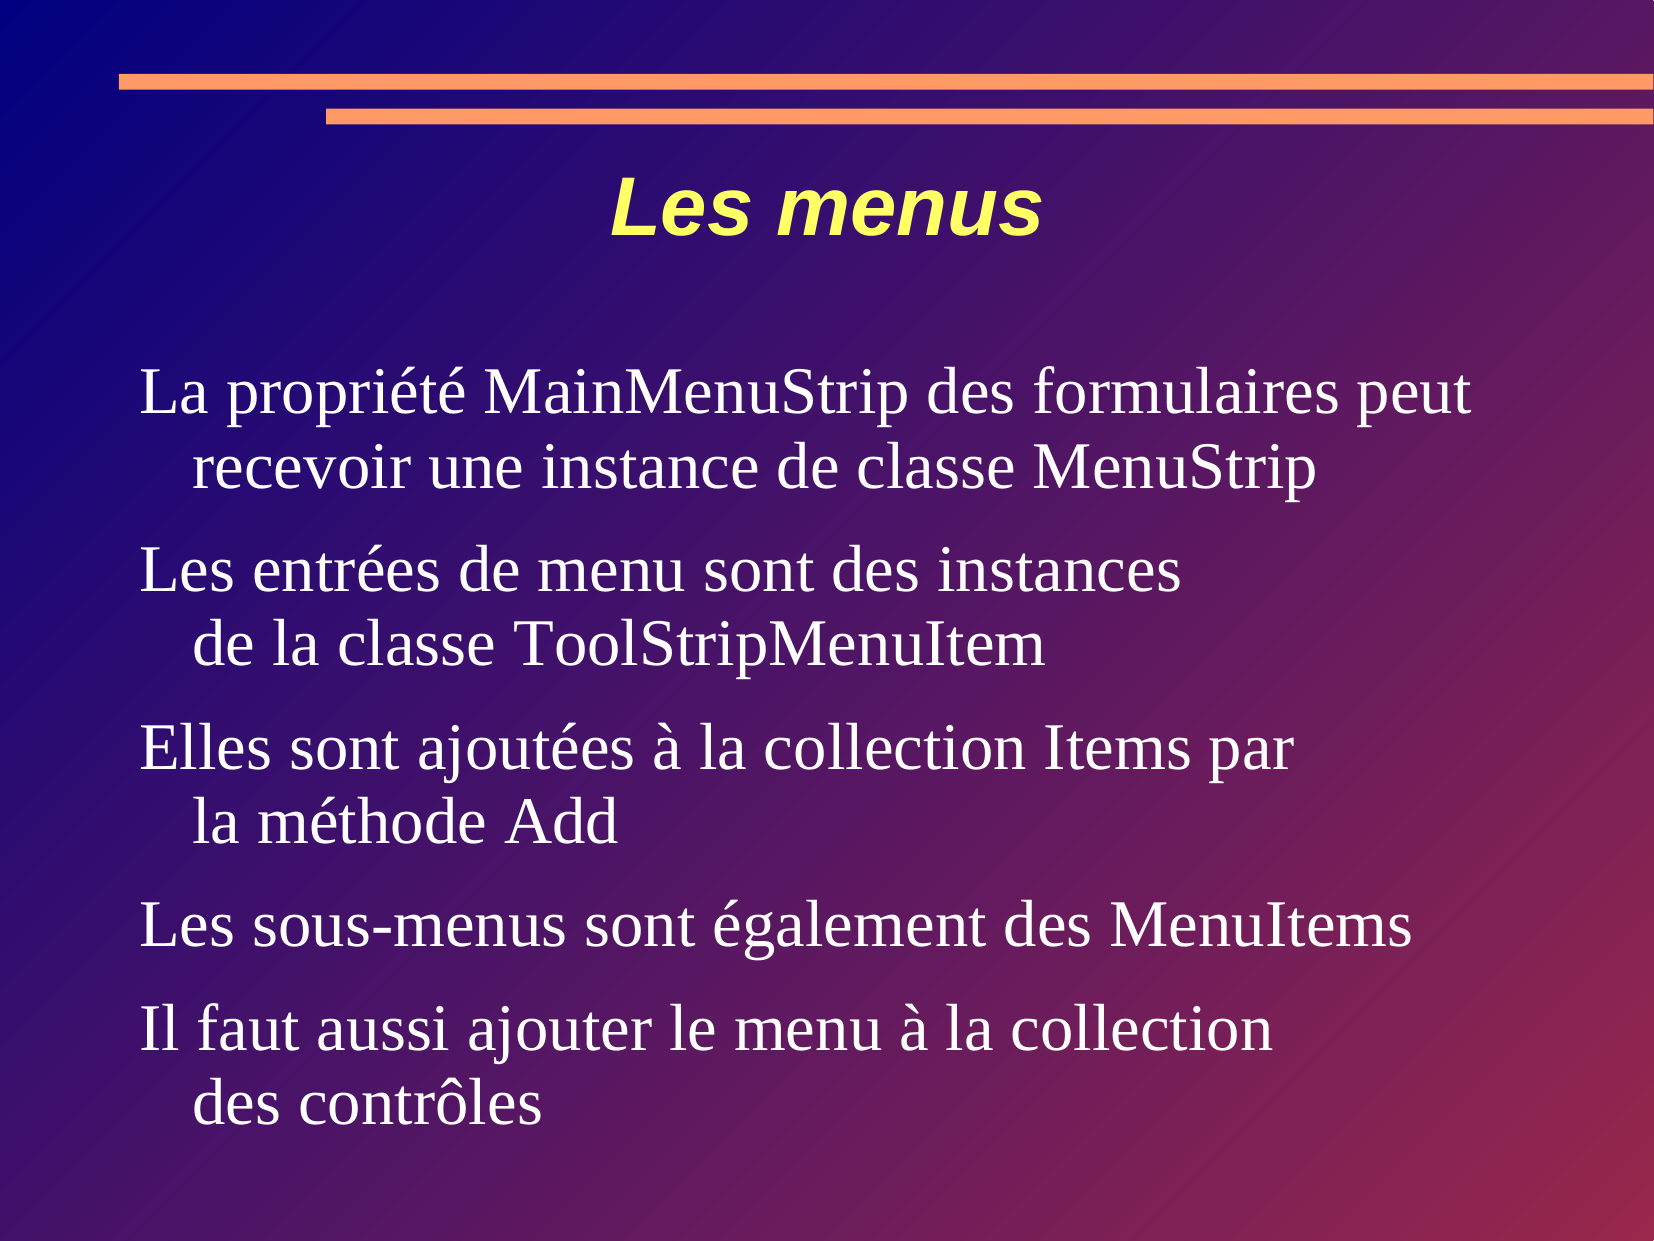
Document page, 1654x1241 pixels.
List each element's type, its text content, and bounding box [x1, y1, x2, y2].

list La propriété MainMenuStrip des formulaires peut recevoir une instance de classe MenuStrip Les entrées de menu sont des instances de la classe ToolStripMenuItem Elles sont ajoutées à la collection Items par la méthode Add Les sous-menus sont également des MenuItems Il faut aussi ajouter le menu à la collection des contrôles [121, 354, 1534, 1140]
title Les menus [121, 102, 1534, 311]
